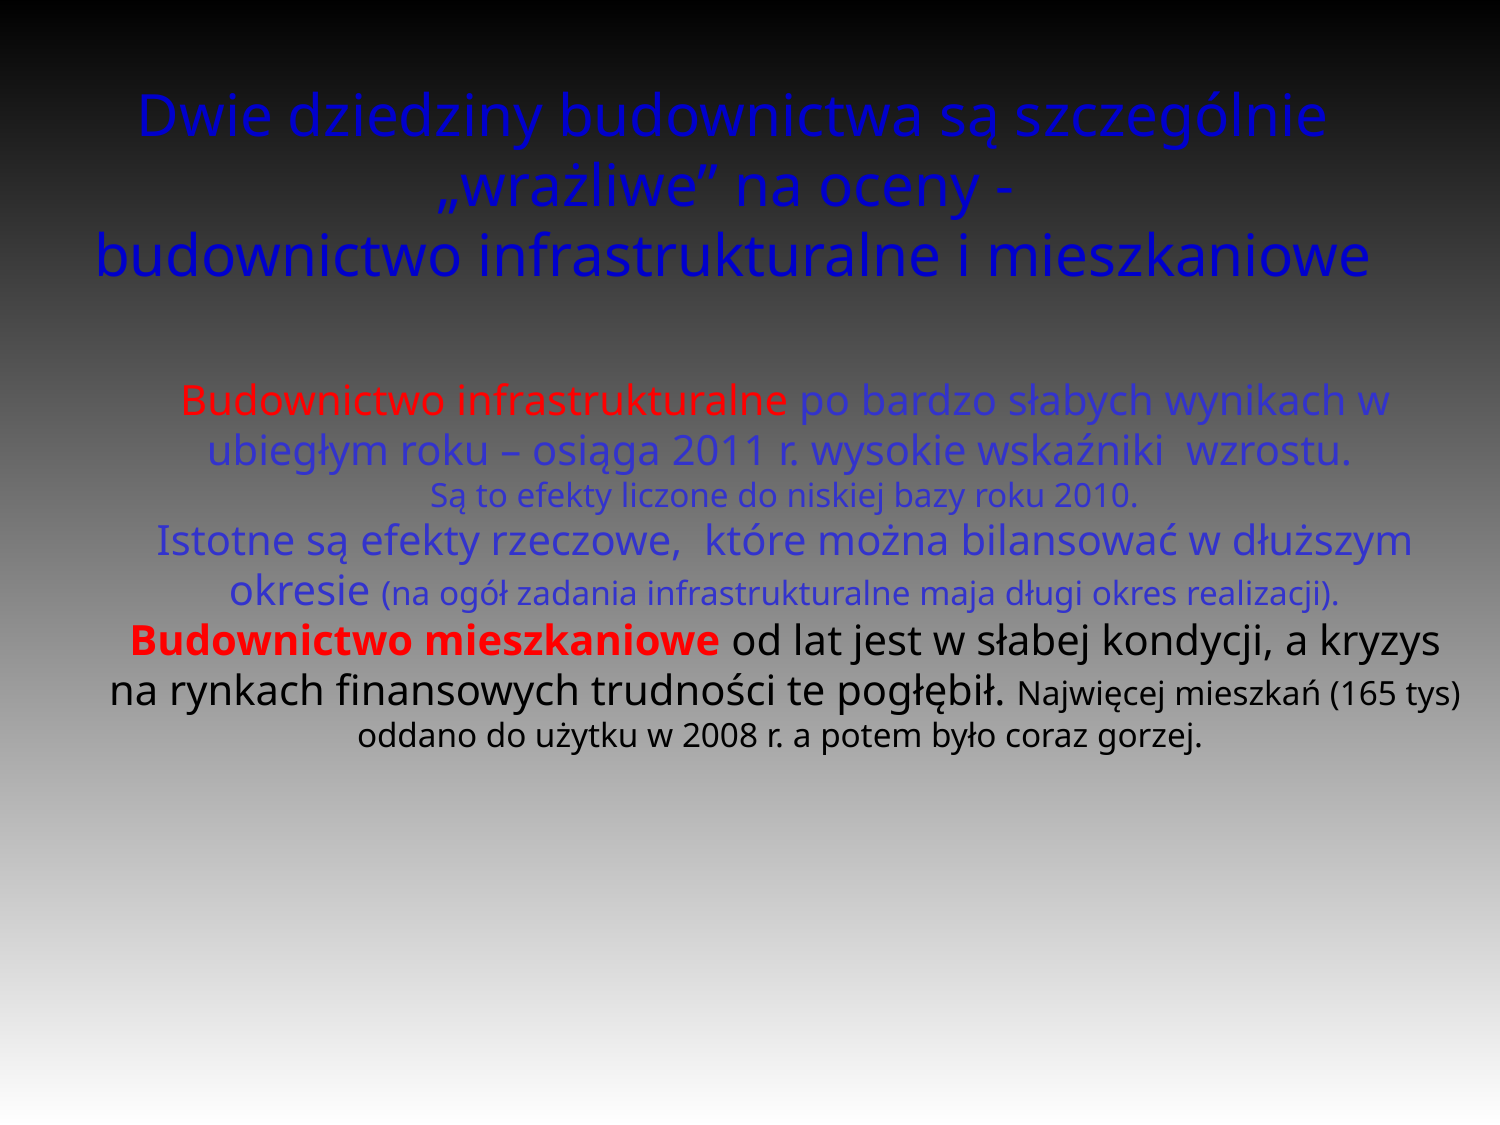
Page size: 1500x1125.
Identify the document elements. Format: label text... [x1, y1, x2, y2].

title Dwie dziedziny budownictwa są szczególnie „wrażliwe” na oceny - budownictwo infrastrukturalne i mieszkaniowe [70, 70, 1396, 282]
subtitle Budownictwo infrastrukturalne po bardzo słabych wynikach w ubiegłym roku – osiąga 2011 r. wysokie wskaźniki wzrostu. Są to efekty liczone do niskiej bazy roku 2010. Istotne są efekty rzeczowe, które można bilansować w dłuższym okresie (na ogół zadania infrastrukturalne maja długi okres realizacji). Budownictwo mieszkaniowe od lat jest w słabej kondycji, a kryzys na rynkach finansowych trudności te pogłębił. Najwięcej mieszkań (165 tys) oddano do użytku w 2008 r. a potem było coraz gorzej. [93, 316, 1477, 997]
